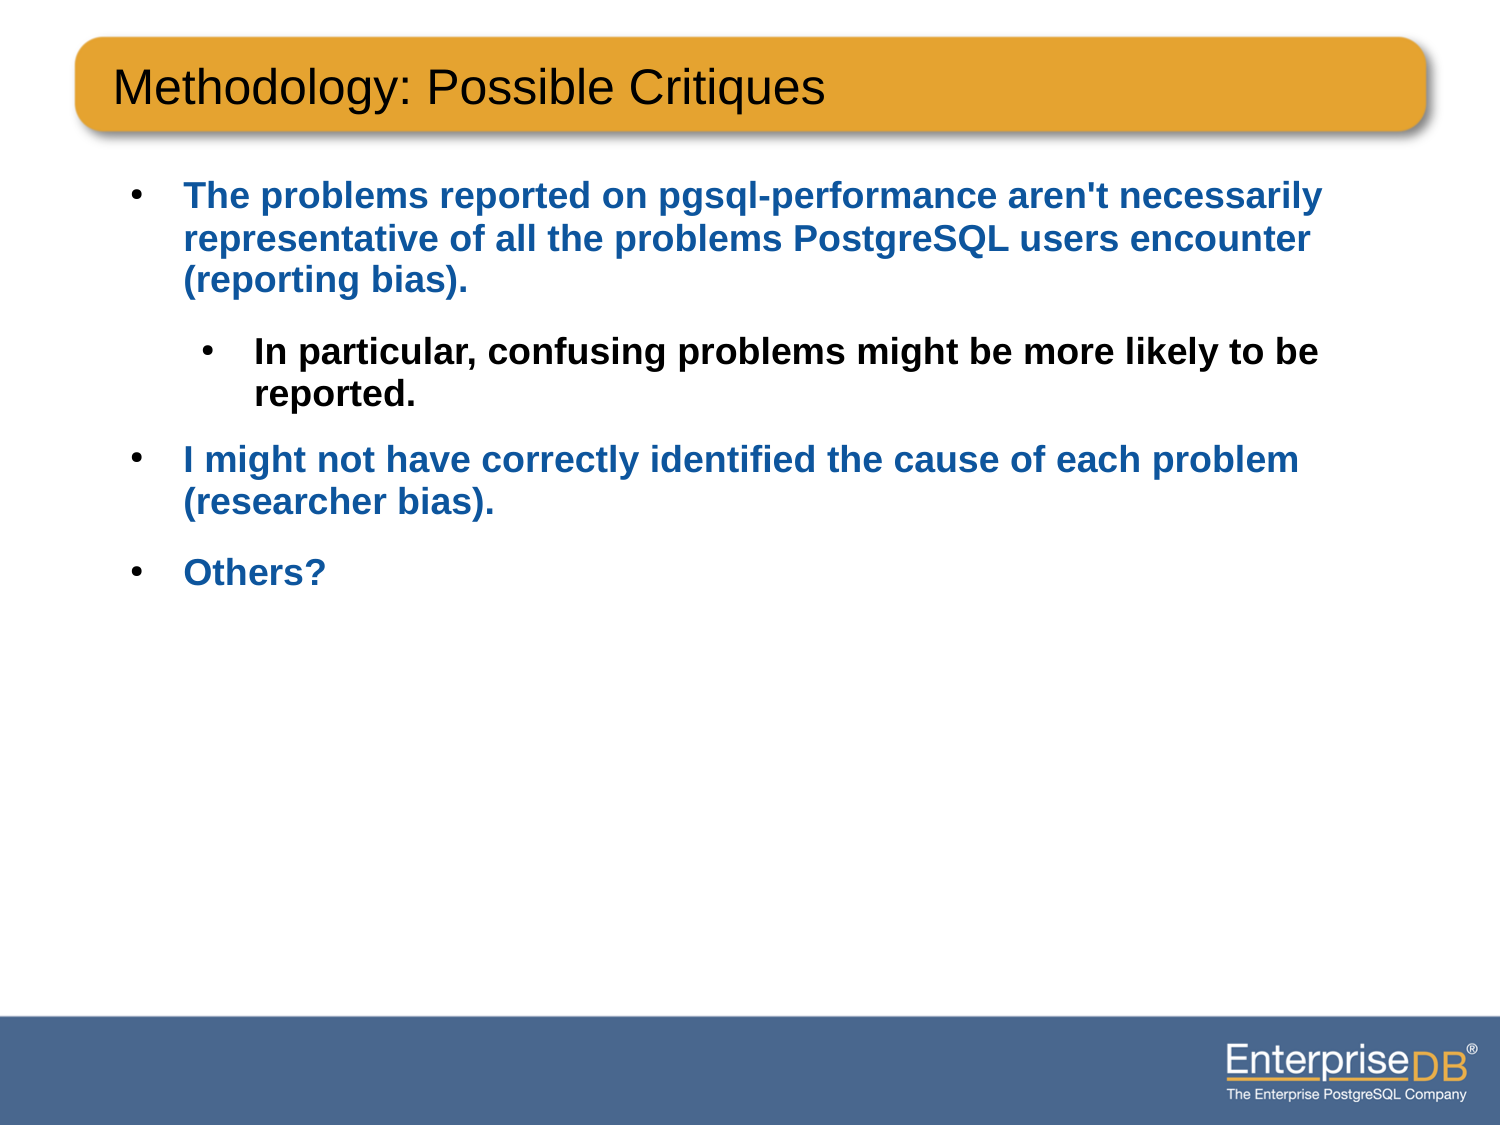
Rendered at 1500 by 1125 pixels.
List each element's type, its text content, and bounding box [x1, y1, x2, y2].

title Methodology: Possible Critiques [112, 37, 1388, 138]
list The problems reported on pgsql-performance aren't necessarily representative of all the problems PostgreSQL users encounter (reporting bias). In particular, confusing problems might be more likely to be reported. I might not have correctly identified the cause of each problem (researcher bias). Others? [112, 174, 1388, 948]
picture [0, 0, 1500, 1125]
